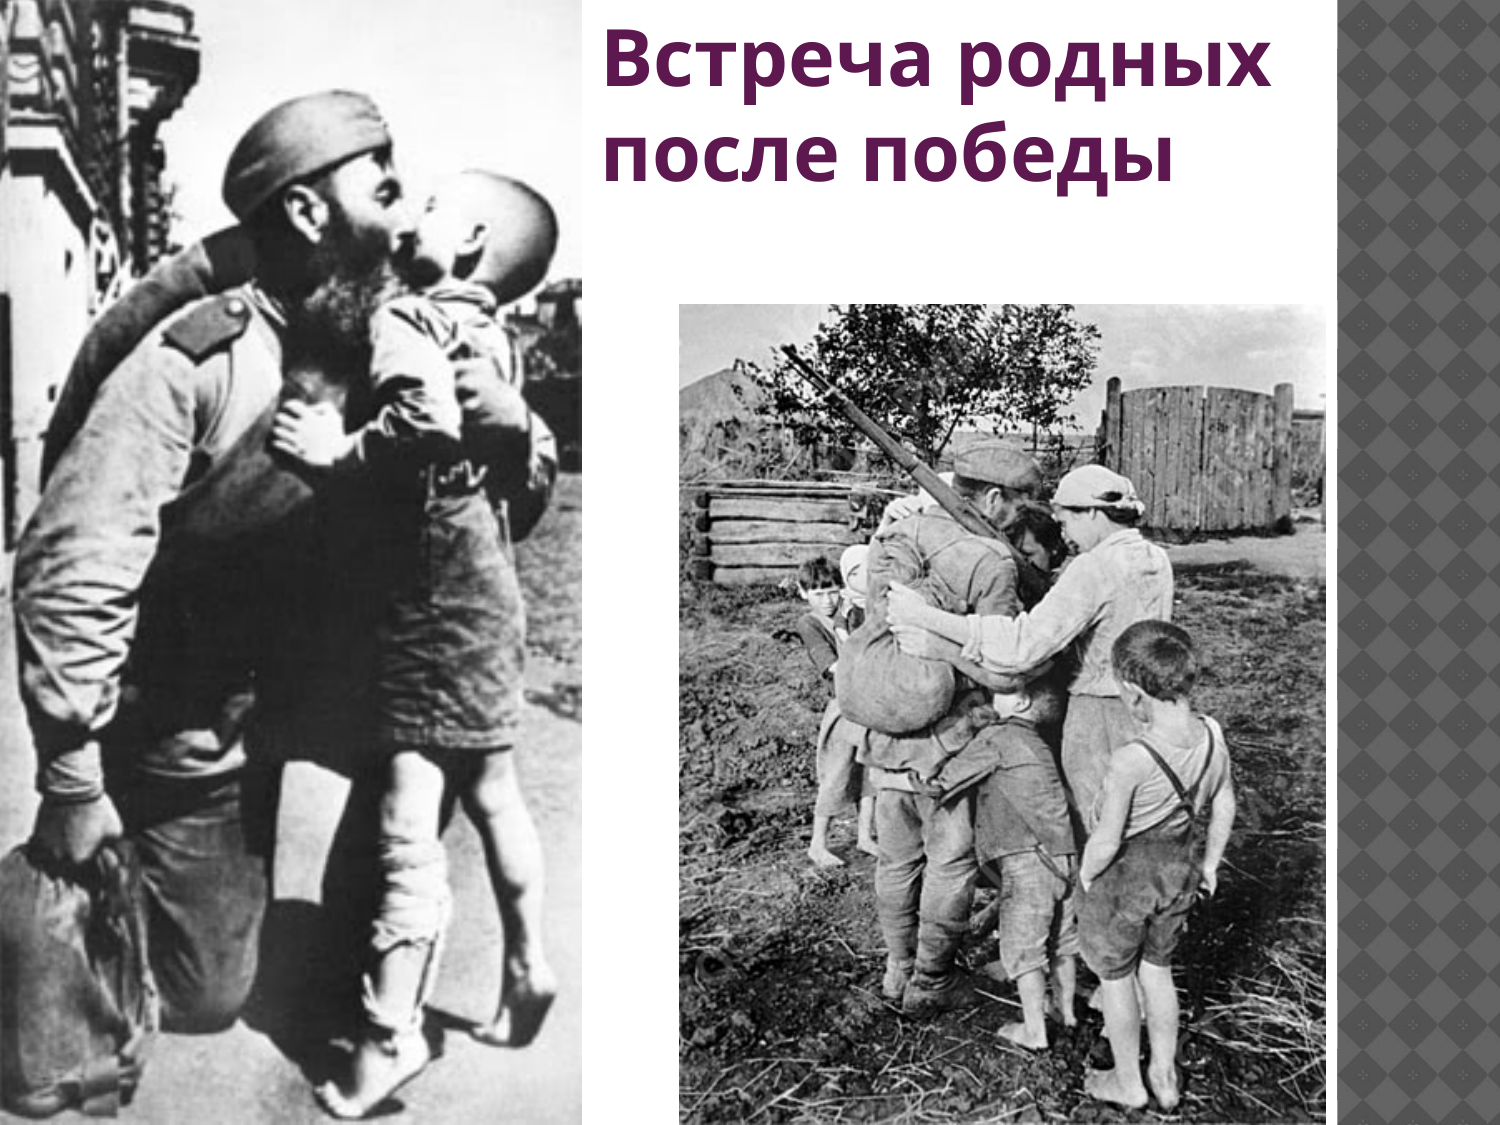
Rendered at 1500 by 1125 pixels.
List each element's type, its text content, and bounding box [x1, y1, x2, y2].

picture [679, 304, 1326, 1125]
title Встреча родных после победы [585, 0, 1336, 247]
picture [0, 0, 582, 1125]
